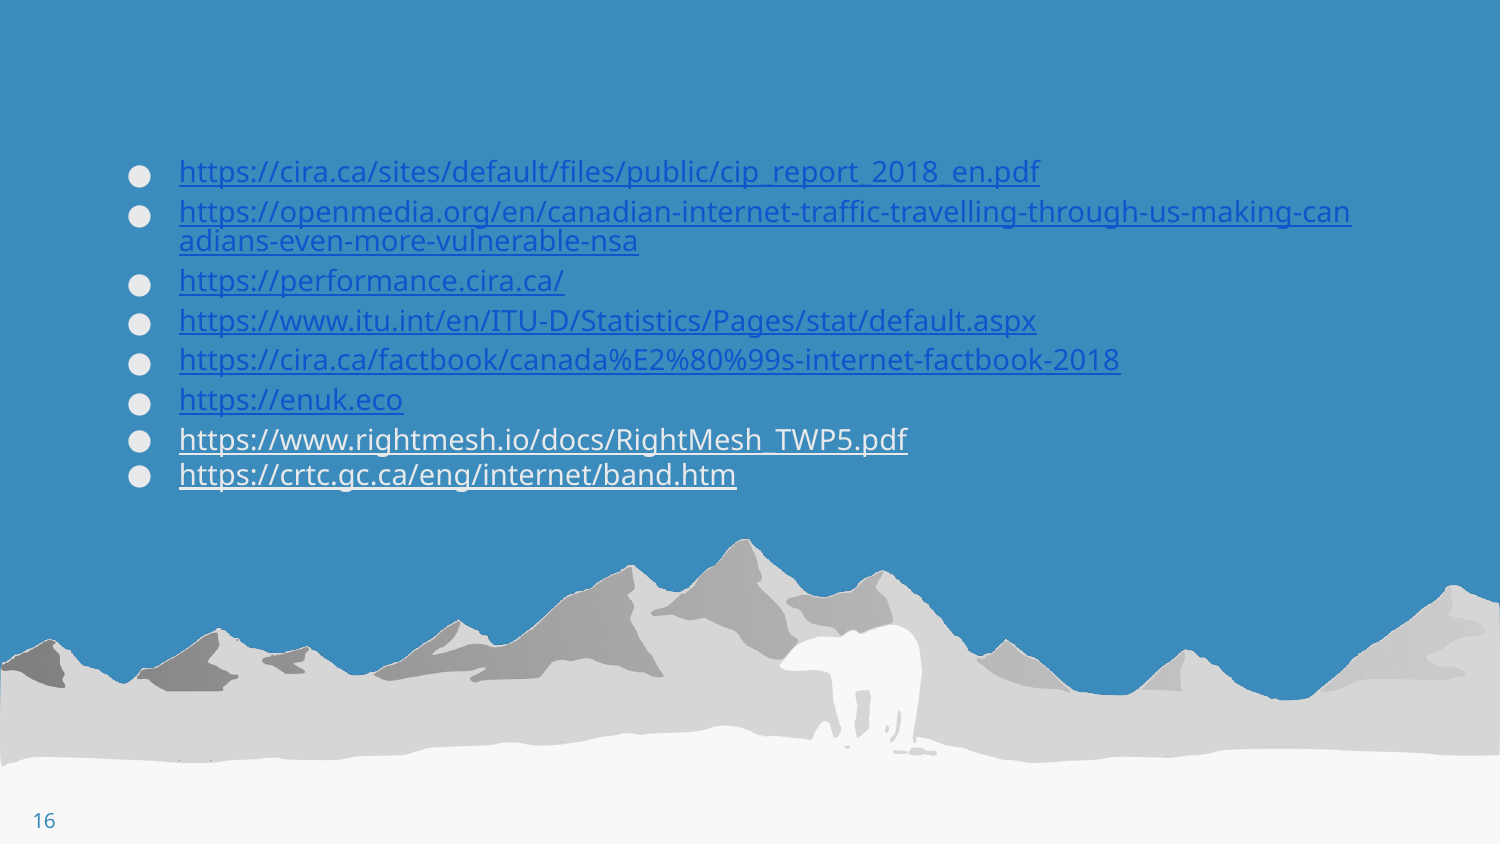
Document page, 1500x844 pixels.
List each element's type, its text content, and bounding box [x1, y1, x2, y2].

picture [0, 513, 1500, 844]
slide_number <number> [0, 792, 89, 844]
text_box https://cira.ca/sites/default/files/public/cip_report_2018_en.pdf https://openmedia.org/en/canadian-internet-traffic-travelling-through-us-making-canadians-even-more-vulnerable-nsa https://performance.cira.ca/ https://www.itu.int/en/ITU-D/Statistics/Pages/stat/default.aspx https://cira.ca/factbook/canada%E2%80%99s-internet-factbook-2018 https://enuk.eco https://www.rightmesh.io/docs/RightMesh_TWP5.pdf https://crtc.gc.ca/eng/internet/band.htm [88, 138, 1368, 631]
